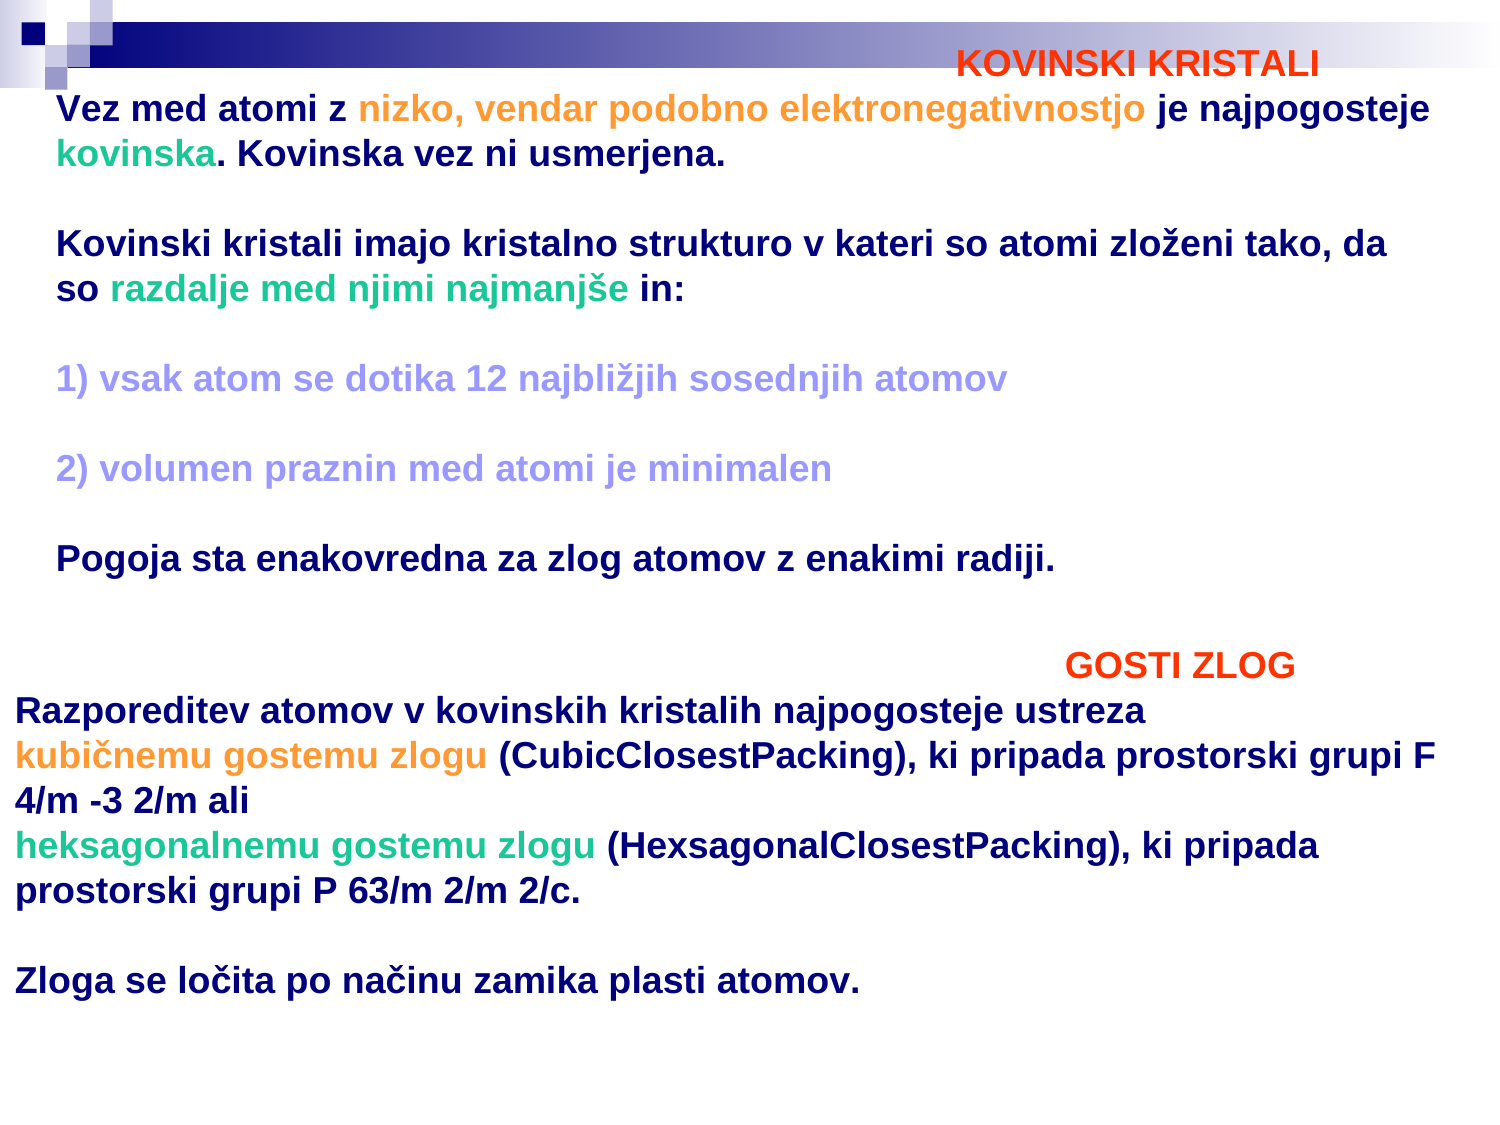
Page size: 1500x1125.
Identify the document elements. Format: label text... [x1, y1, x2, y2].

text_box GOSTI ZLOG Razporeditev atomov v kovinskih kristalih najpogosteje ustreza kubičnemu gostemu zlogu (CubicClosestPacking), ki pripada prostorski grupi F 4/m -3 2/m ali heksagonalnemu gostemu zlogu (HexsagonalClosestPacking), ki pripada prostorski grupi P 63/m 2/m 2/c. Zloga se ločita po načinu zamika plasti atomov. [0, 633, 1500, 1009]
text_box KOVINSKI KRISTALI Vez med atomi z nizko, vendar podobno elektronegativnostjo je najpogosteje kovinska. Kovinska vez ni usmerjena. Kovinski kristali imajo kristalno strukturo v kateri so atomi zloženi tako, da so razdalje med njimi najmanjše in: 1) vsak atom se dotika 12 najbližjih sosednjih atomov 2) volumen praznin med atomi je minimalen Pogoja sta enakovredna za zlog atomov z enakimi radiji. [41, 31, 1452, 587]
